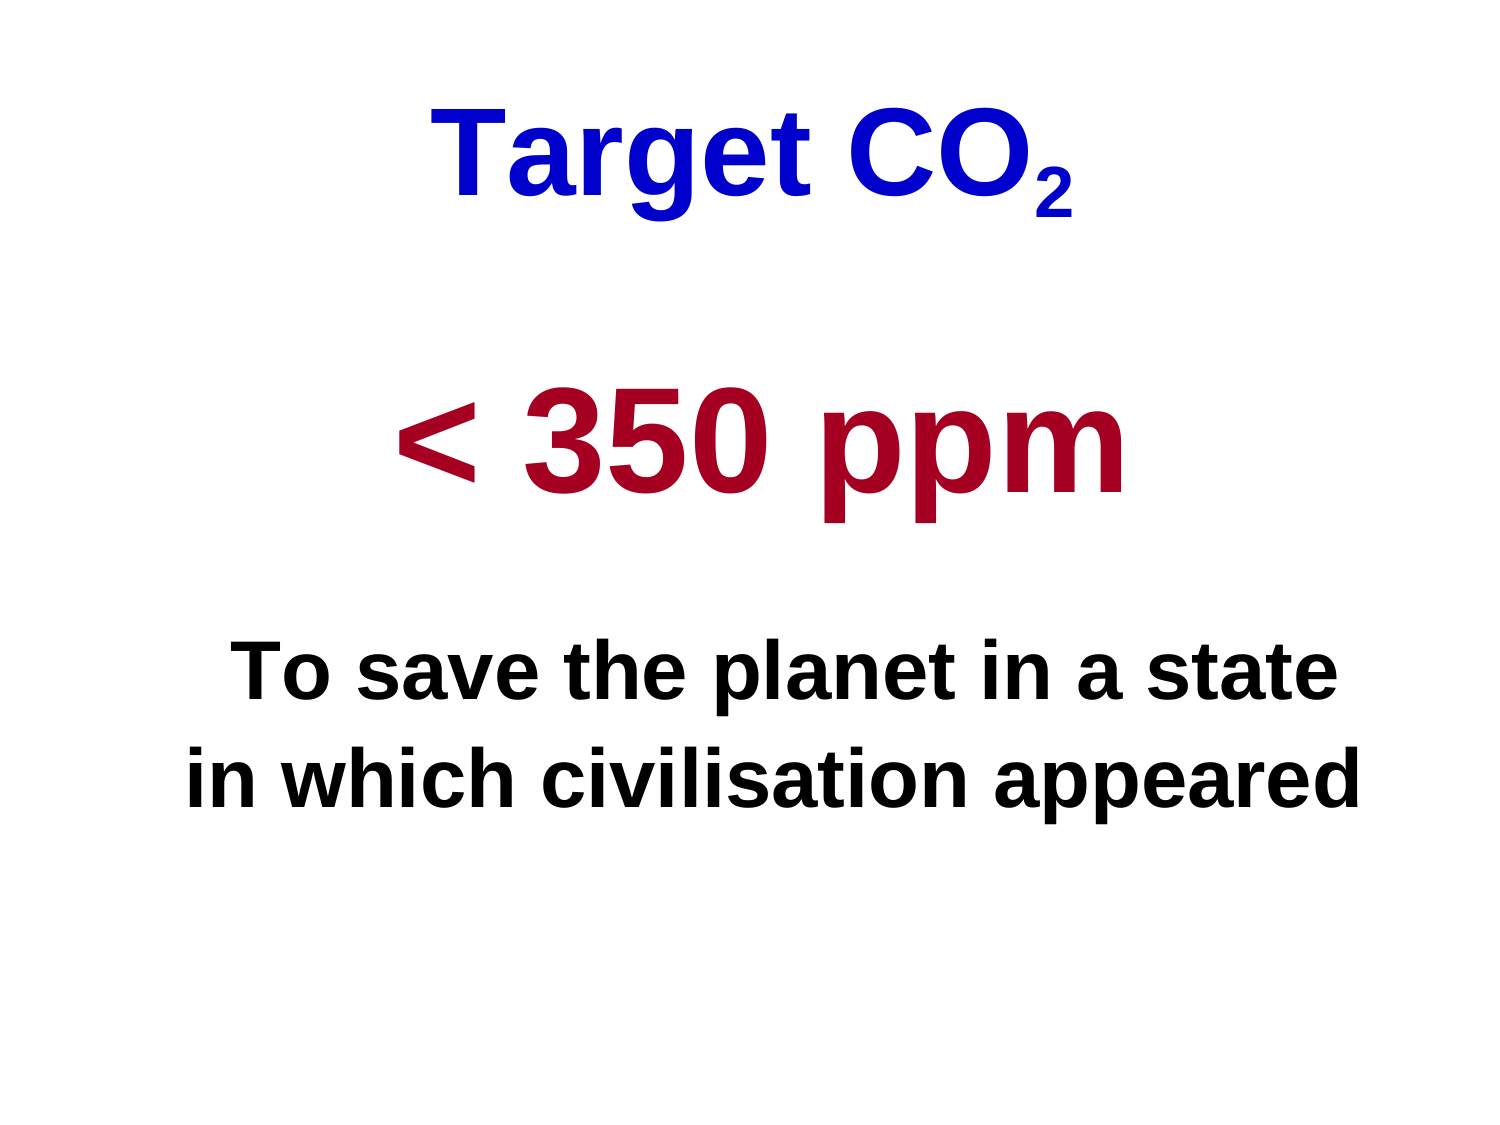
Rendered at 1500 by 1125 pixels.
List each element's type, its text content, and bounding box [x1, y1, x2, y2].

list Target CO2 < 350 ppm To save the planet in a state in which civilisation appeared [87, 75, 1438, 1051]
